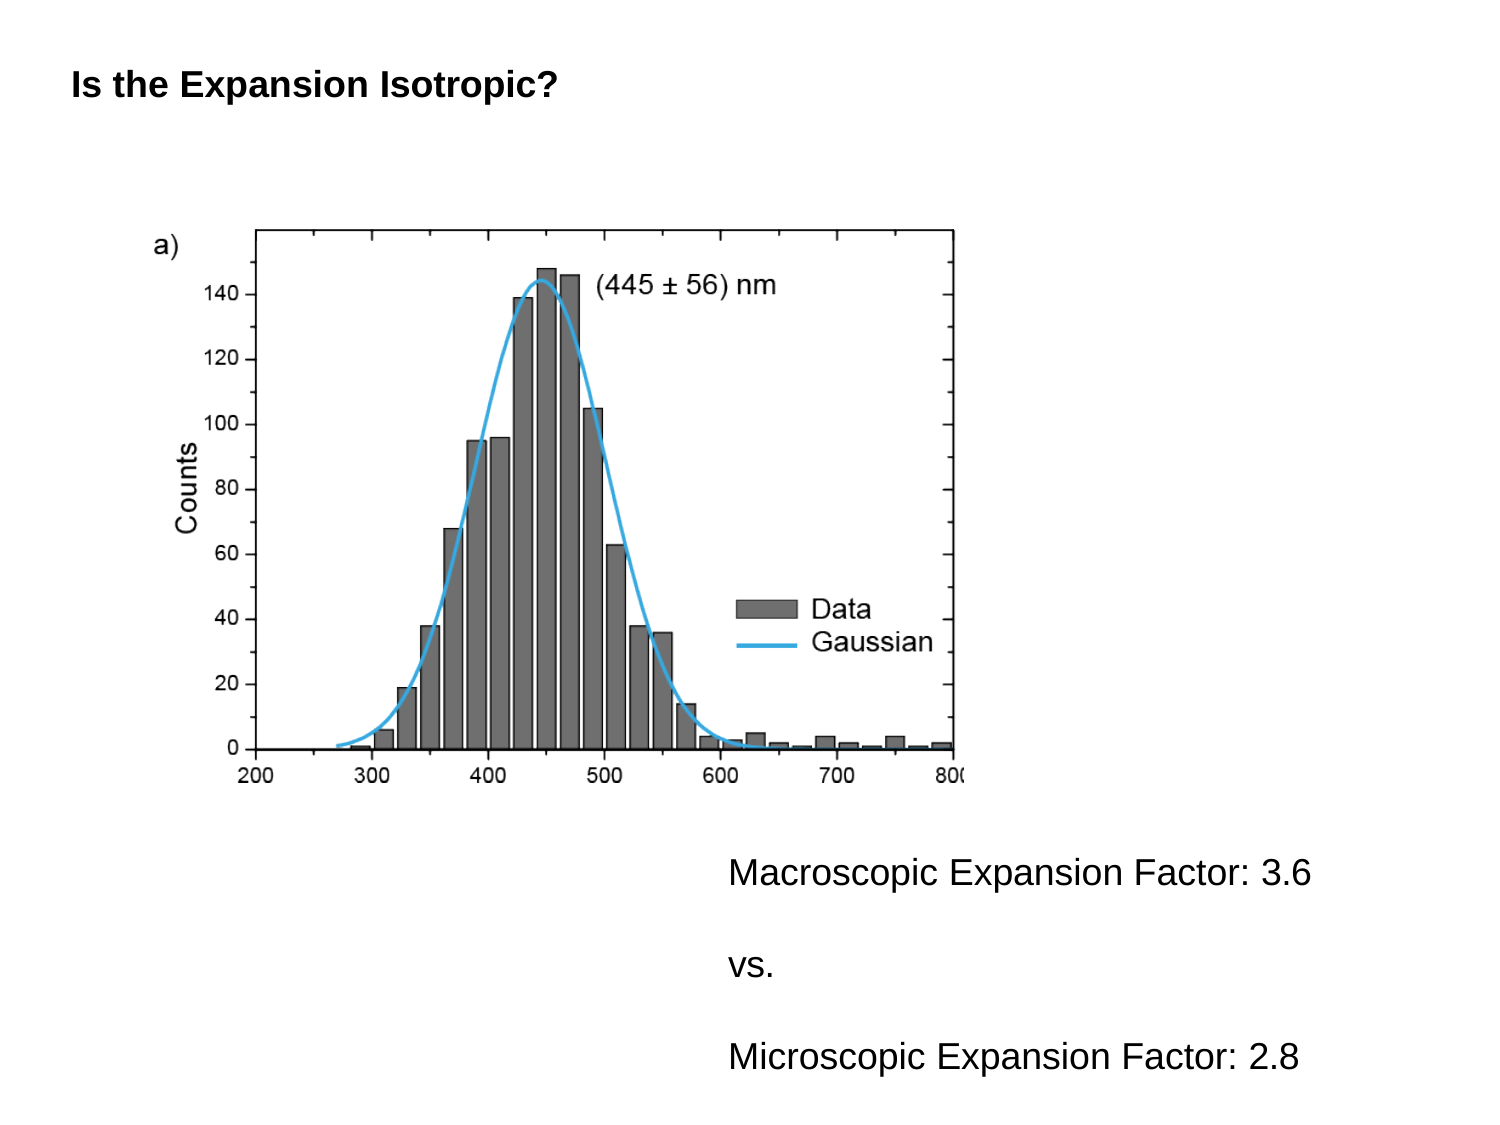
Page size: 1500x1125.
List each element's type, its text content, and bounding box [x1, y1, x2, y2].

title Is the Expansion Isotropic? [31, 27, 1469, 152]
text_box Macroscopic Expansion Factor: 3.6 vs. Microscopic Expansion Factor: 2.8 [726, 846, 1316, 1076]
picture [154, 229, 964, 783]
